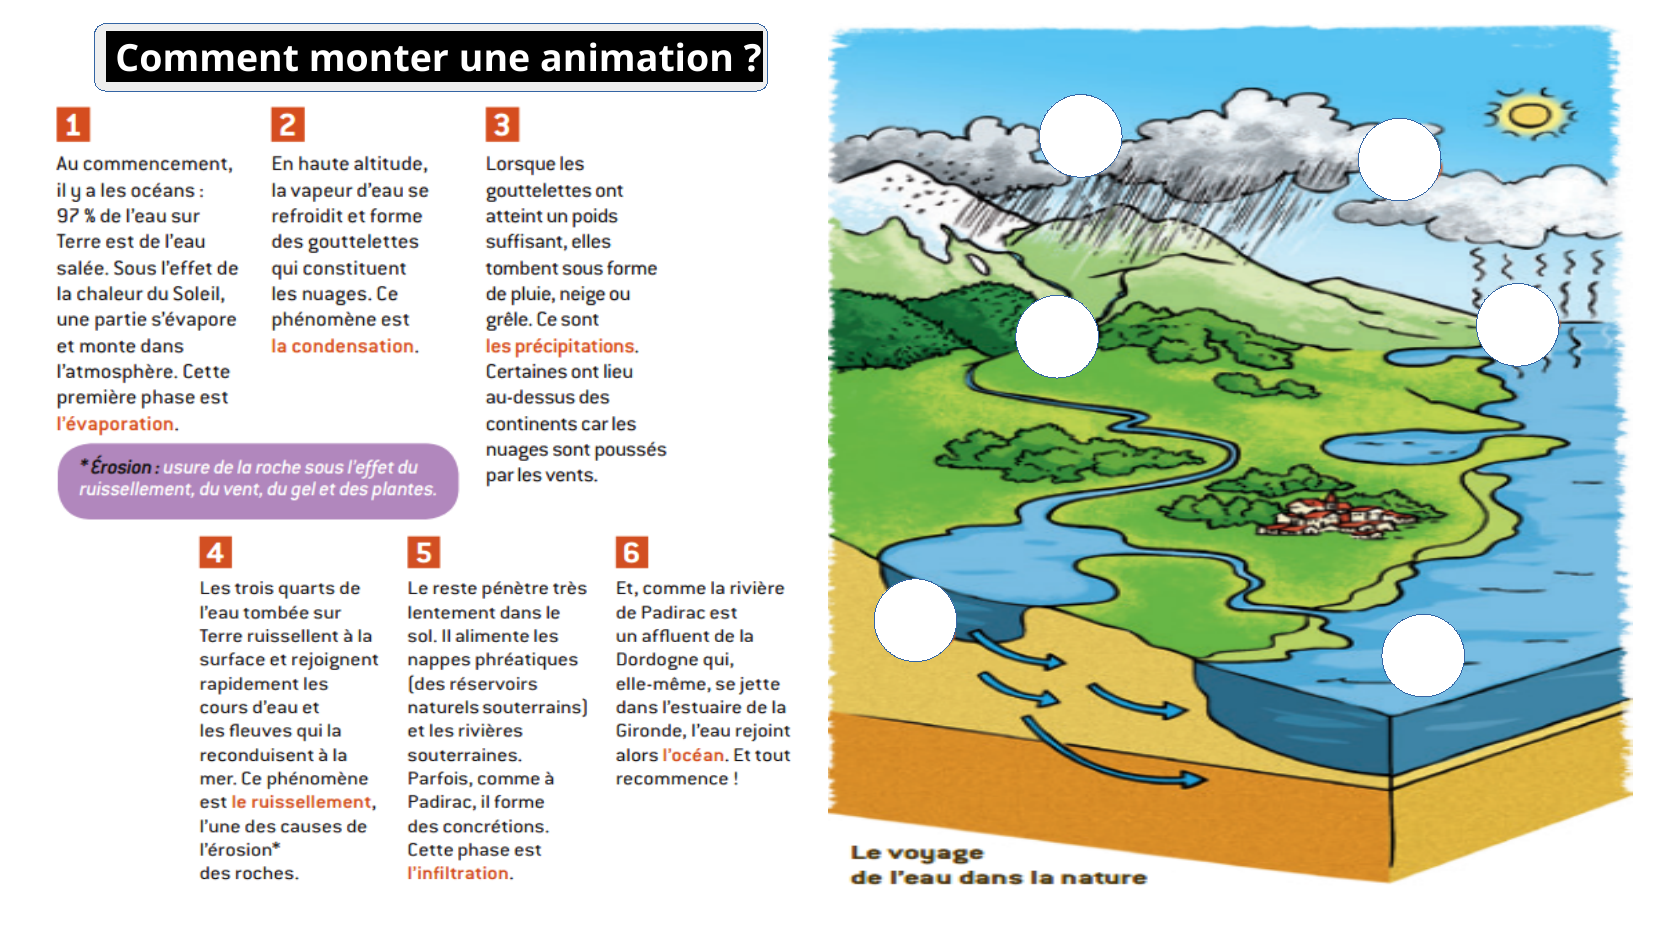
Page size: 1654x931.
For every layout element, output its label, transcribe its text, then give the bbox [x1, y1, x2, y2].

picture [828, 23, 1633, 899]
text_box [1381, 614, 1465, 697]
text_box [1039, 94, 1123, 178]
text_box Comment monter une animation ? [23, 23, 815, 91]
text_box [1015, 295, 1099, 379]
picture [47, 100, 679, 526]
picture [188, 531, 801, 892]
text_box [874, 578, 957, 662]
text_box [1476, 283, 1560, 367]
text_box [1358, 118, 1442, 201]
